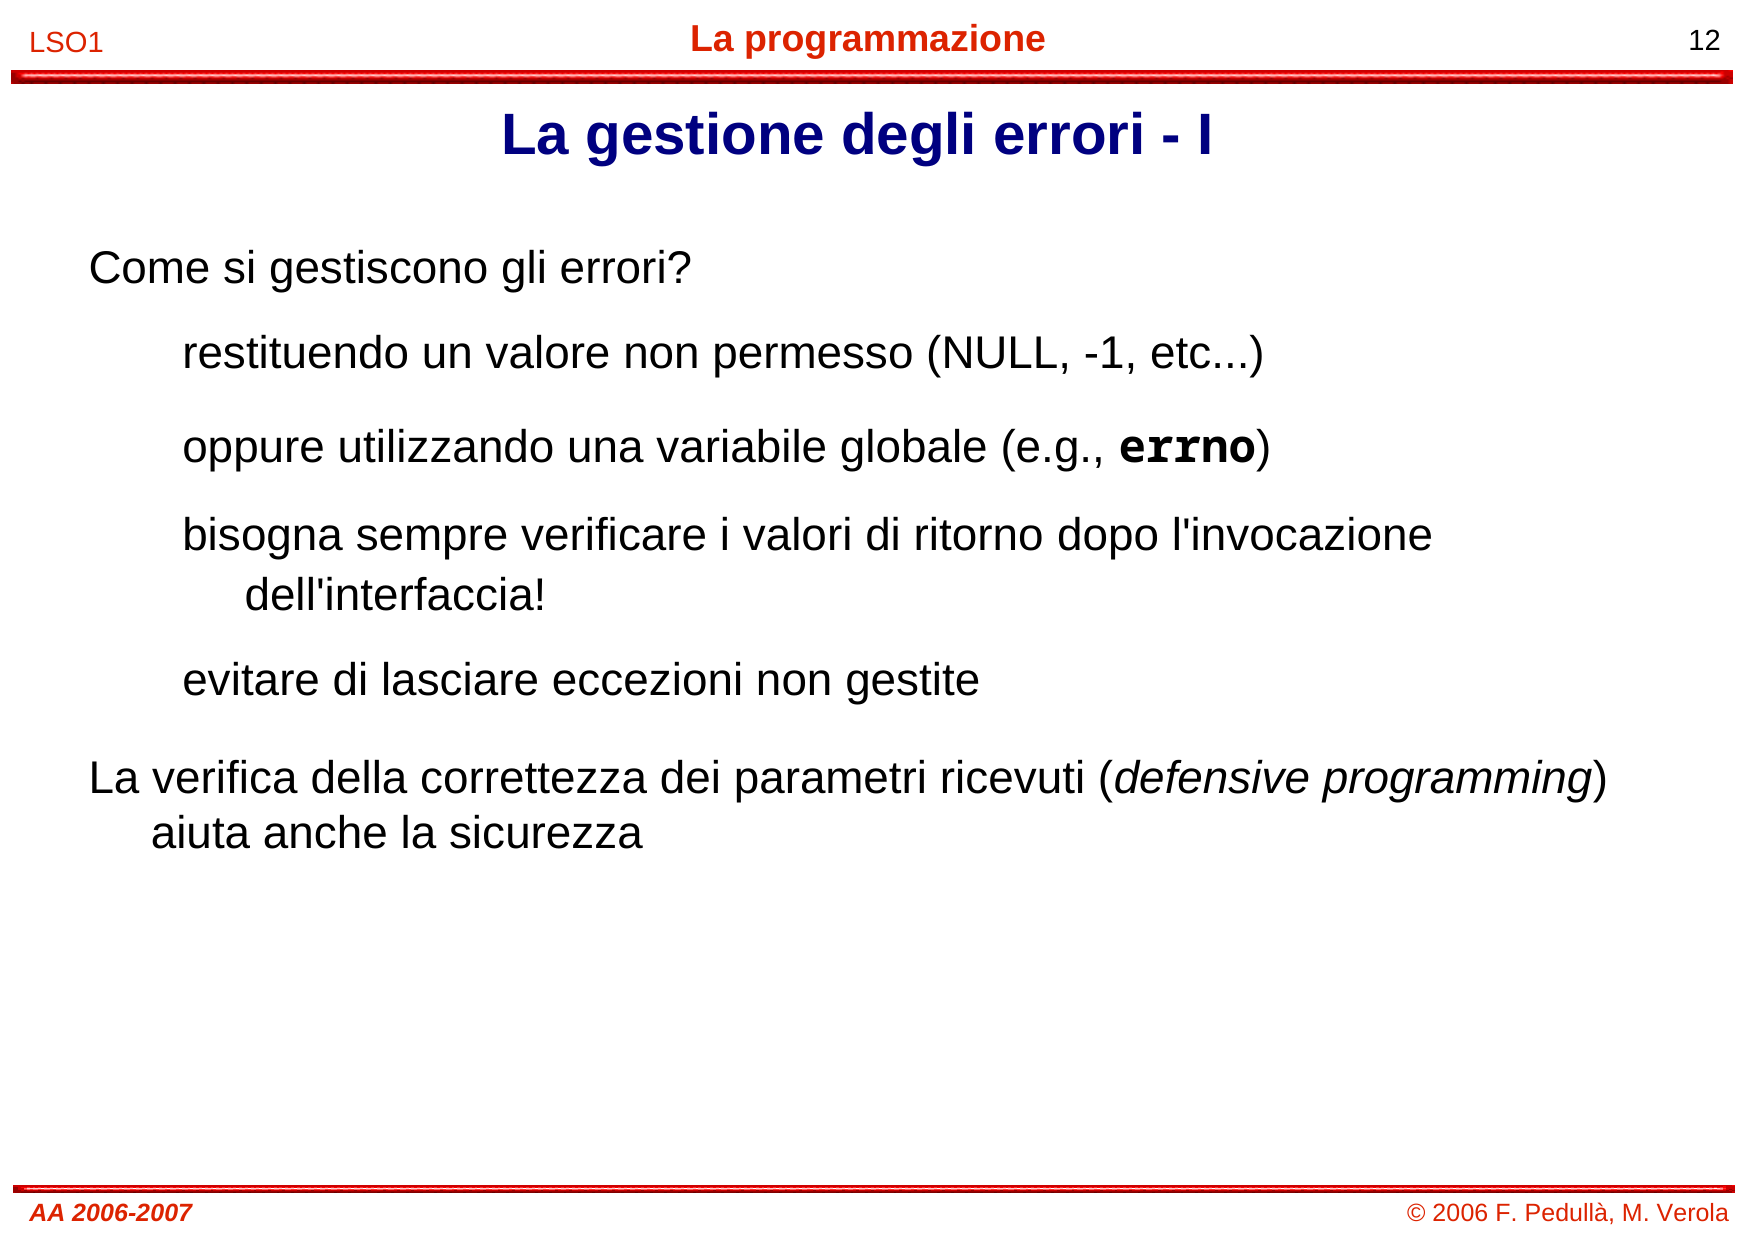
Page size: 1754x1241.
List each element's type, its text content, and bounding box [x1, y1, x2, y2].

text_box La gestione degli errori - I [386, 98, 1330, 187]
picture [11, 70, 1733, 84]
list Come si gestiscono gli errori? restituendo un valore non permesso (NULL, -1, etc...) oppure utilizzando una variabile globale (e.g., errno) bisogna sempre verificare i valori di ritorno dopo l'invocazione dell'interfaccia! evitare di lasciare eccezioni non gestite La verifica della correttezza dei parametri ricevuti (defensive programming) aiuta anche la sicurezza [88, 238, 1671, 1094]
picture [13, 1185, 1735, 1193]
